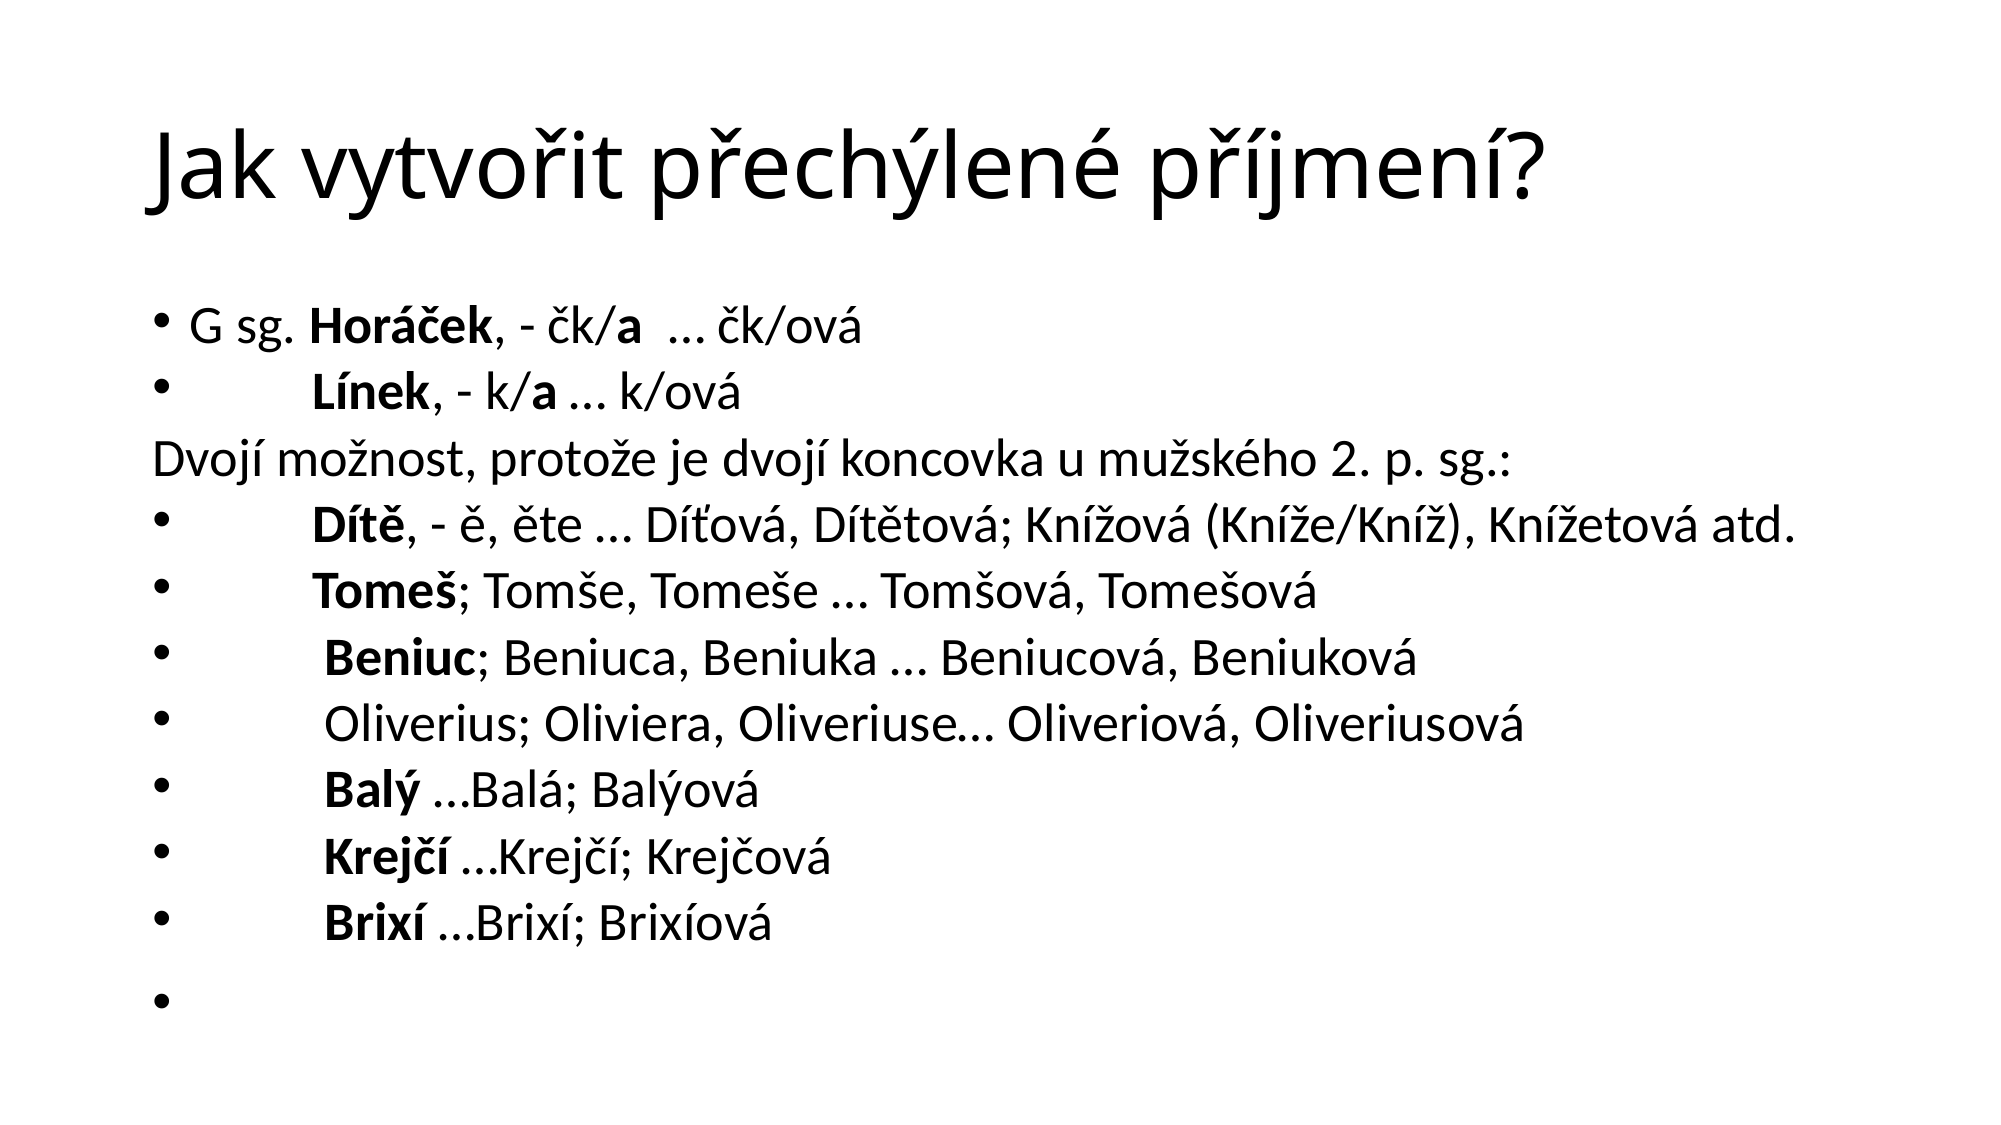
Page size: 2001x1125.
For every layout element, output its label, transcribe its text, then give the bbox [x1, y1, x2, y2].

list G sg. Horáček, - čk/a … čk/ová Línek, - k/a … k/ová Dvojí možnost, protože je dvojí koncovka u mužského 2. p. sg.: Dítě, - ě, ěte … Díťová, Dítětová; Knížová (Kníže/Kníž), Knížetová atd. Tomeš; Tomše, Tomeše … Tomšová, Tomešová Beniuc; Beniuca, Beniuka … Beniucová, Beniuková Oliverius; Oliviera, Oliveriuse… Oliveriová, Oliveriusová Balý …Balá; Balýová Krejčí …Krejčí; Krejčová Brixí …Brixí; Brixíová [137, 299, 1863, 1014]
title Jak vytvořit přechýlené příjmení? [137, 59, 1863, 278]
